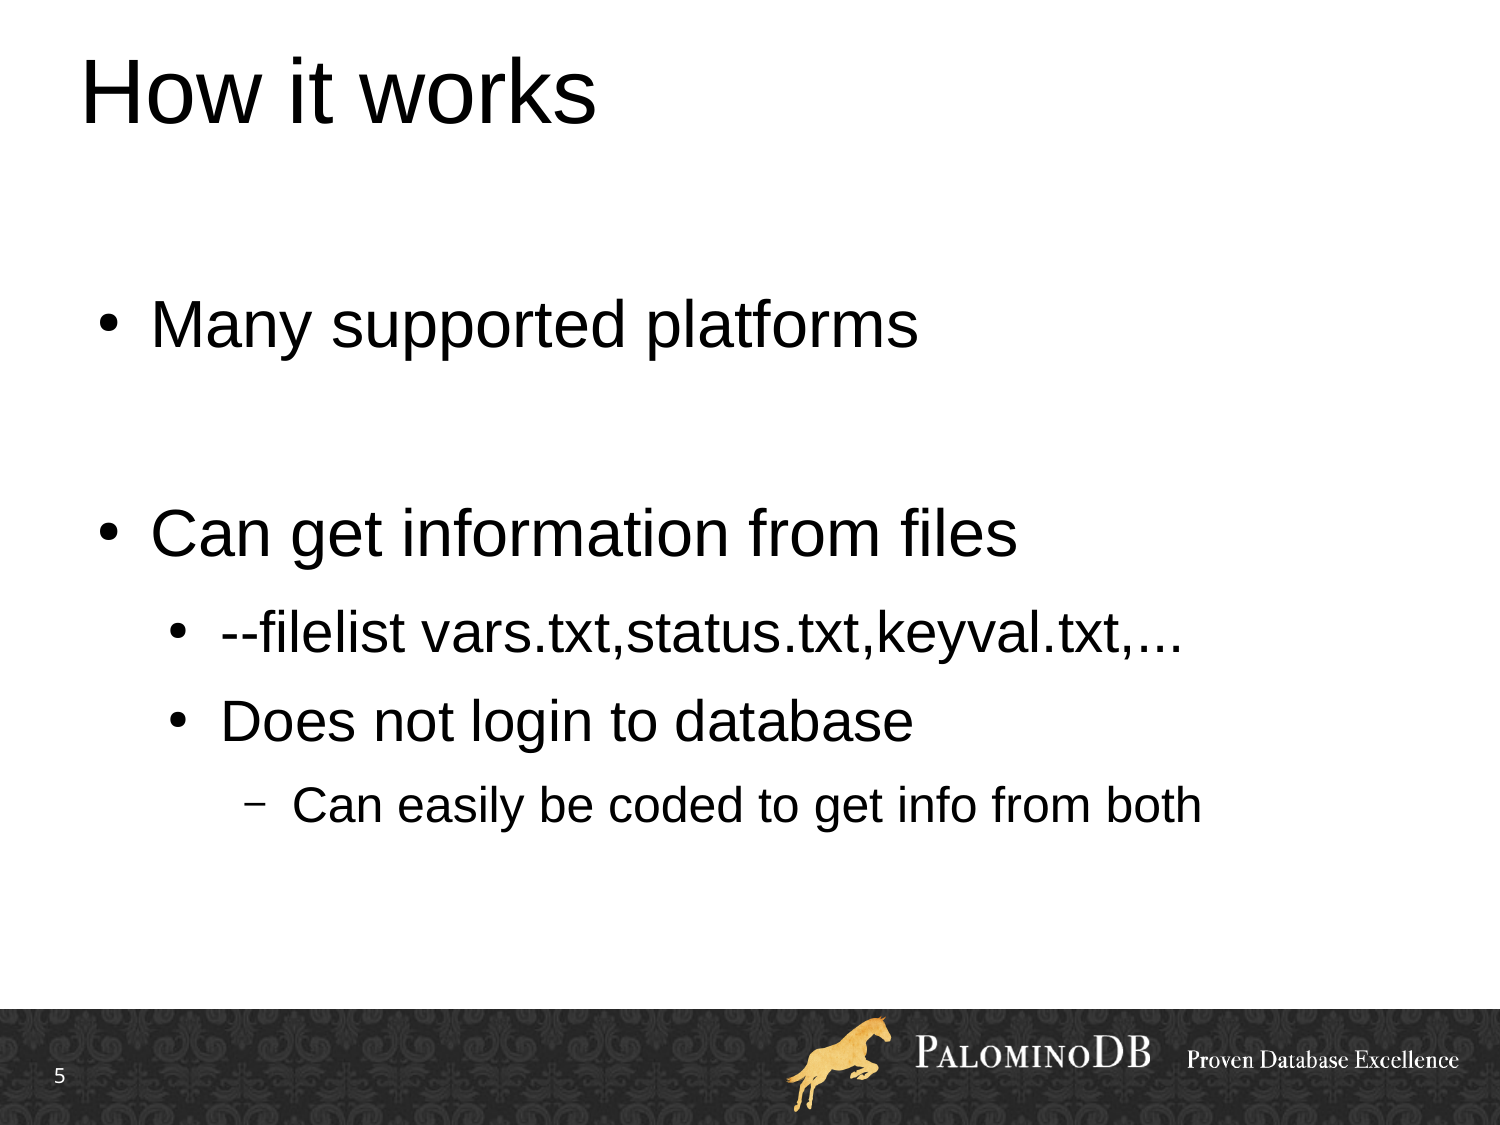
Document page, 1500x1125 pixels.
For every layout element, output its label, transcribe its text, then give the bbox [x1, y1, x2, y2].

text_box <number> [39, 1054, 76, 1090]
list Many supported platforms Can get information from files --filelist vars.txt,status.txt,keyval.txt,... Does not login to database Can easily be coded to get info from both [72, 176, 1407, 986]
title How it works [72, 29, 1407, 155]
picture [0, 1006, 1500, 1125]
